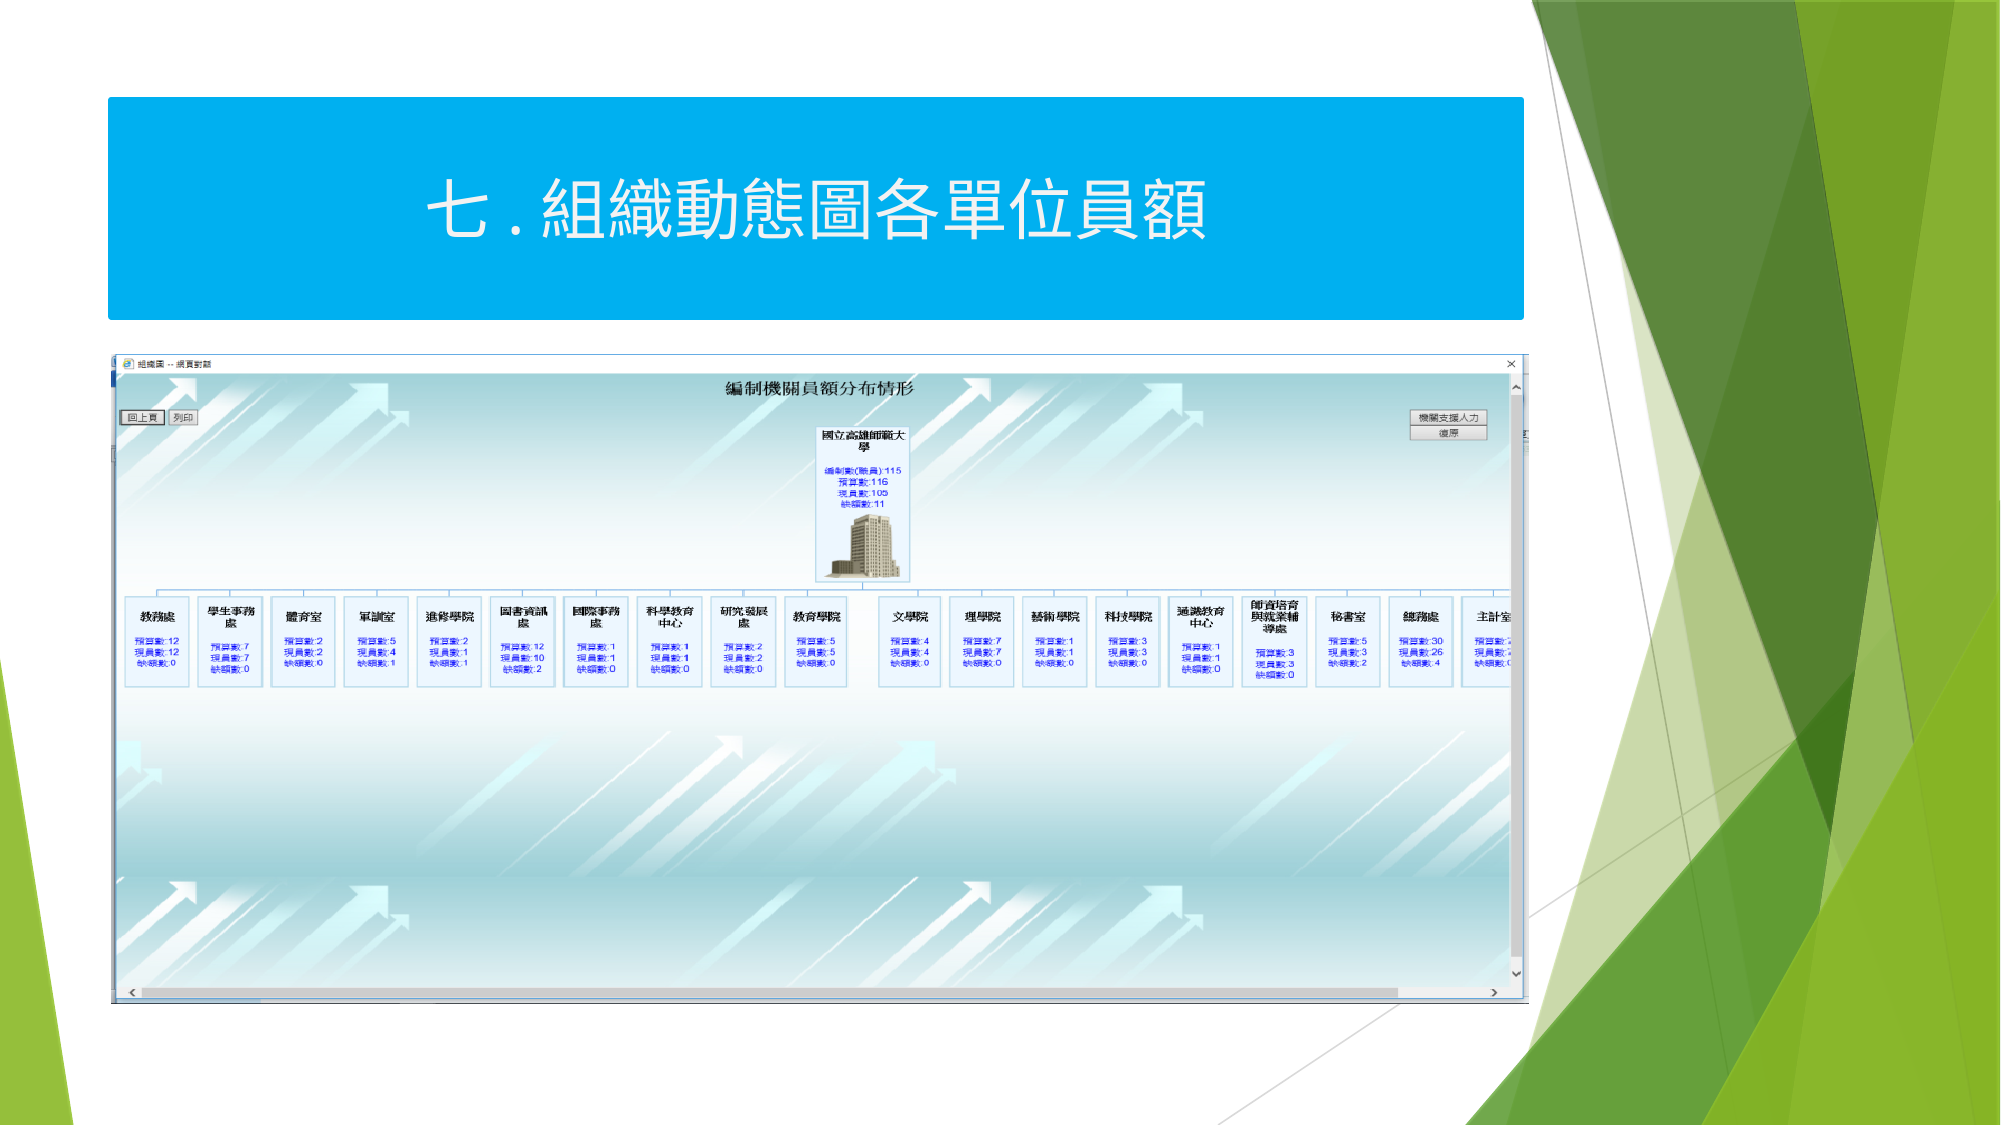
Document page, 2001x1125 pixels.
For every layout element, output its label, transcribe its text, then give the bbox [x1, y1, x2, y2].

picture [111, 354, 1529, 1004]
title 七.組織動態圖各單位員額 [111, 99, 1522, 317]
